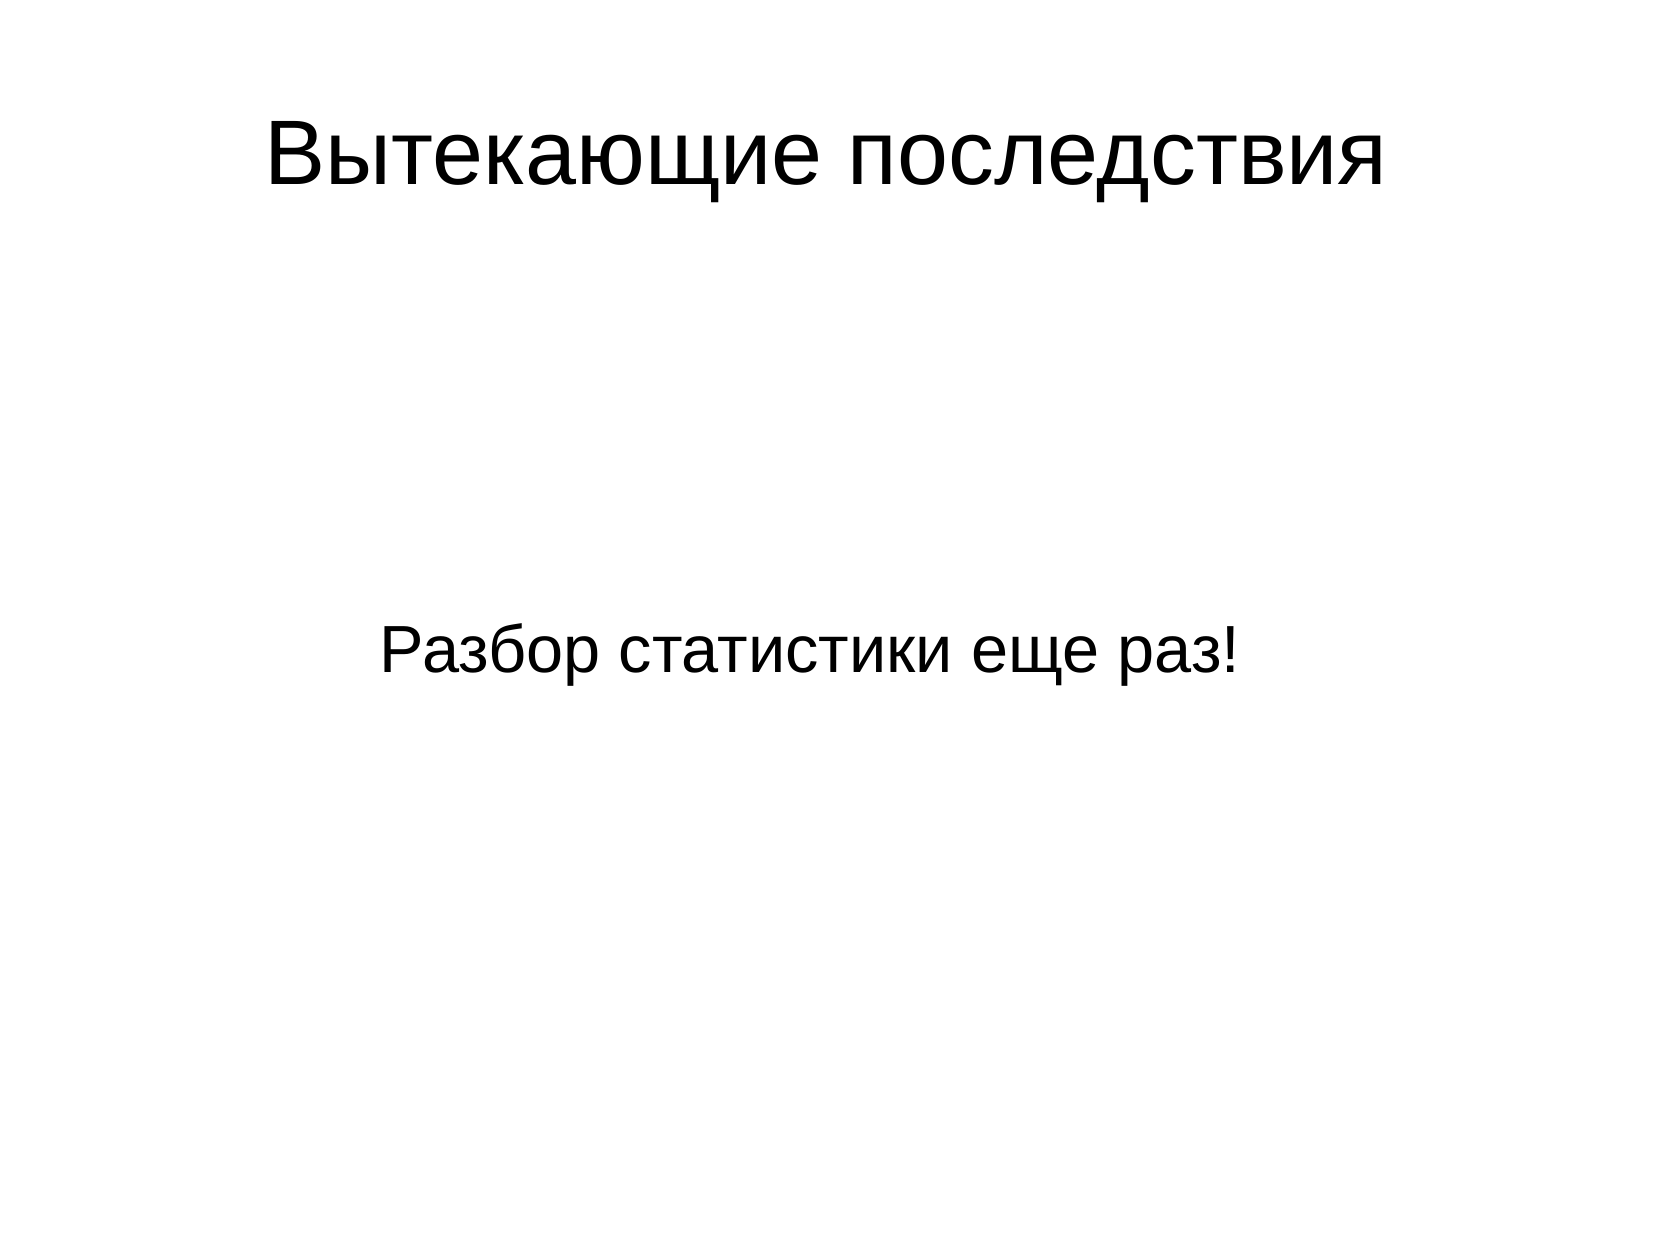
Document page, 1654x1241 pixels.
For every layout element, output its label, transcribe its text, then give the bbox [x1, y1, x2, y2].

title Вытекающие последствия [82, 49, 1571, 257]
subtitle Разбор статистики еще раз! [82, 290, 1538, 1010]
